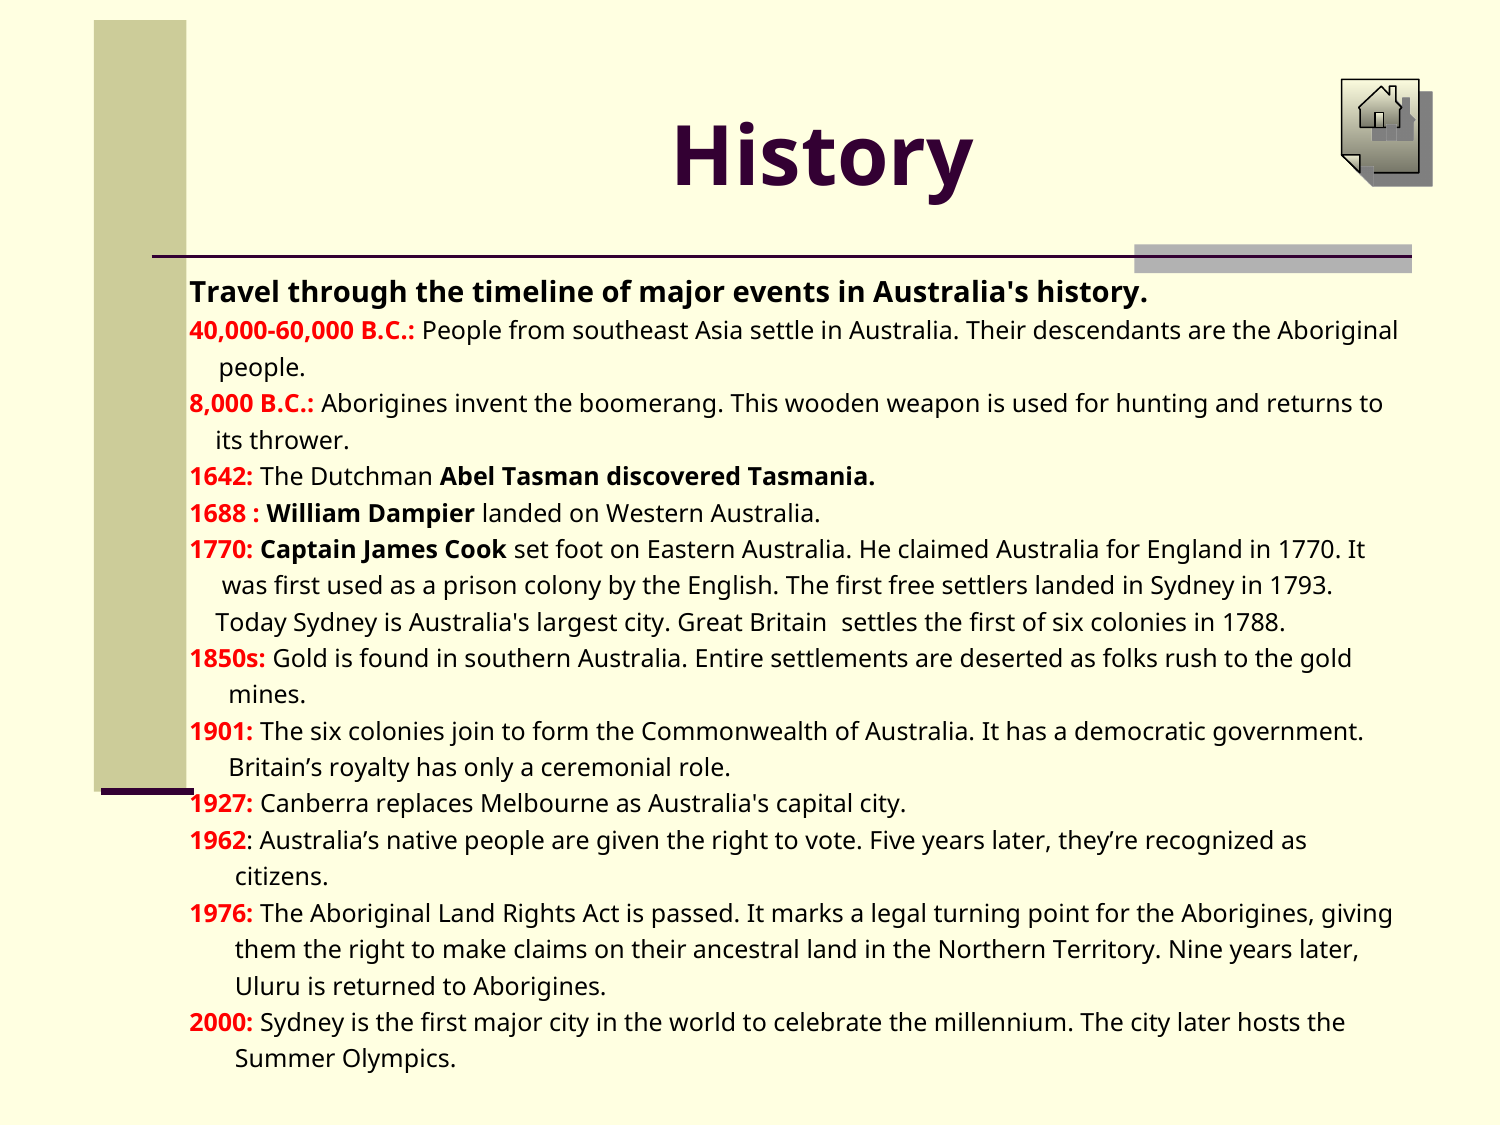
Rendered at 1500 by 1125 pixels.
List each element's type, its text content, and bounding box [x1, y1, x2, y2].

text_box [1341, 79, 1419, 173]
text_box Travel through the timeline of major events in Australia's history. 40,000-60,000 B.C.: People from southeast Asia settle in Australia. Their descendants are the Aboriginal people. 8,000 B.C.: Aborigines invent the boomerang. This wooden weapon is used for hunting and returns to its thrower. 1642: The Dutchman Abel Tasman discovered Tasmania. 1688 : William Dampier landed on Western Australia. 1770: Captain James Cook set foot on Eastern Australia. He claimed Australia for England in 1770. It was first used as a prison colony by the English. The first free settlers landed in Sydney in 1793. Today Sydney is Australia's largest city. Great Britain settles the first of six colonies in 1788. 1850s: Gold is found in southern Australia. Entire settlements are deserted as folks rush to the gold mines. 1901: The six colonies join to form the Commonwealth of Australia. It has a democratic government. Britain’s royalty has only a ceremonial role. 1927: Canberra replaces Melbourne as Australia's capital city. 1962: Australia’s native people are given the right to vote. Five years later, they’re recognized as citizens. 1976: The Aboriginal Land Rights Act is passed. It marks a legal turning point for the Aborigines, giving them the right to make claims on their ancestral land in the Northern Territory. Nine years later, Uluru is returned to Aborigines. 2000: Sydney is the first major city in the world to celebrate the millennium. The city later hosts the Summer Olympics. [189, 268, 1422, 1106]
title History [232, 64, 1412, 245]
